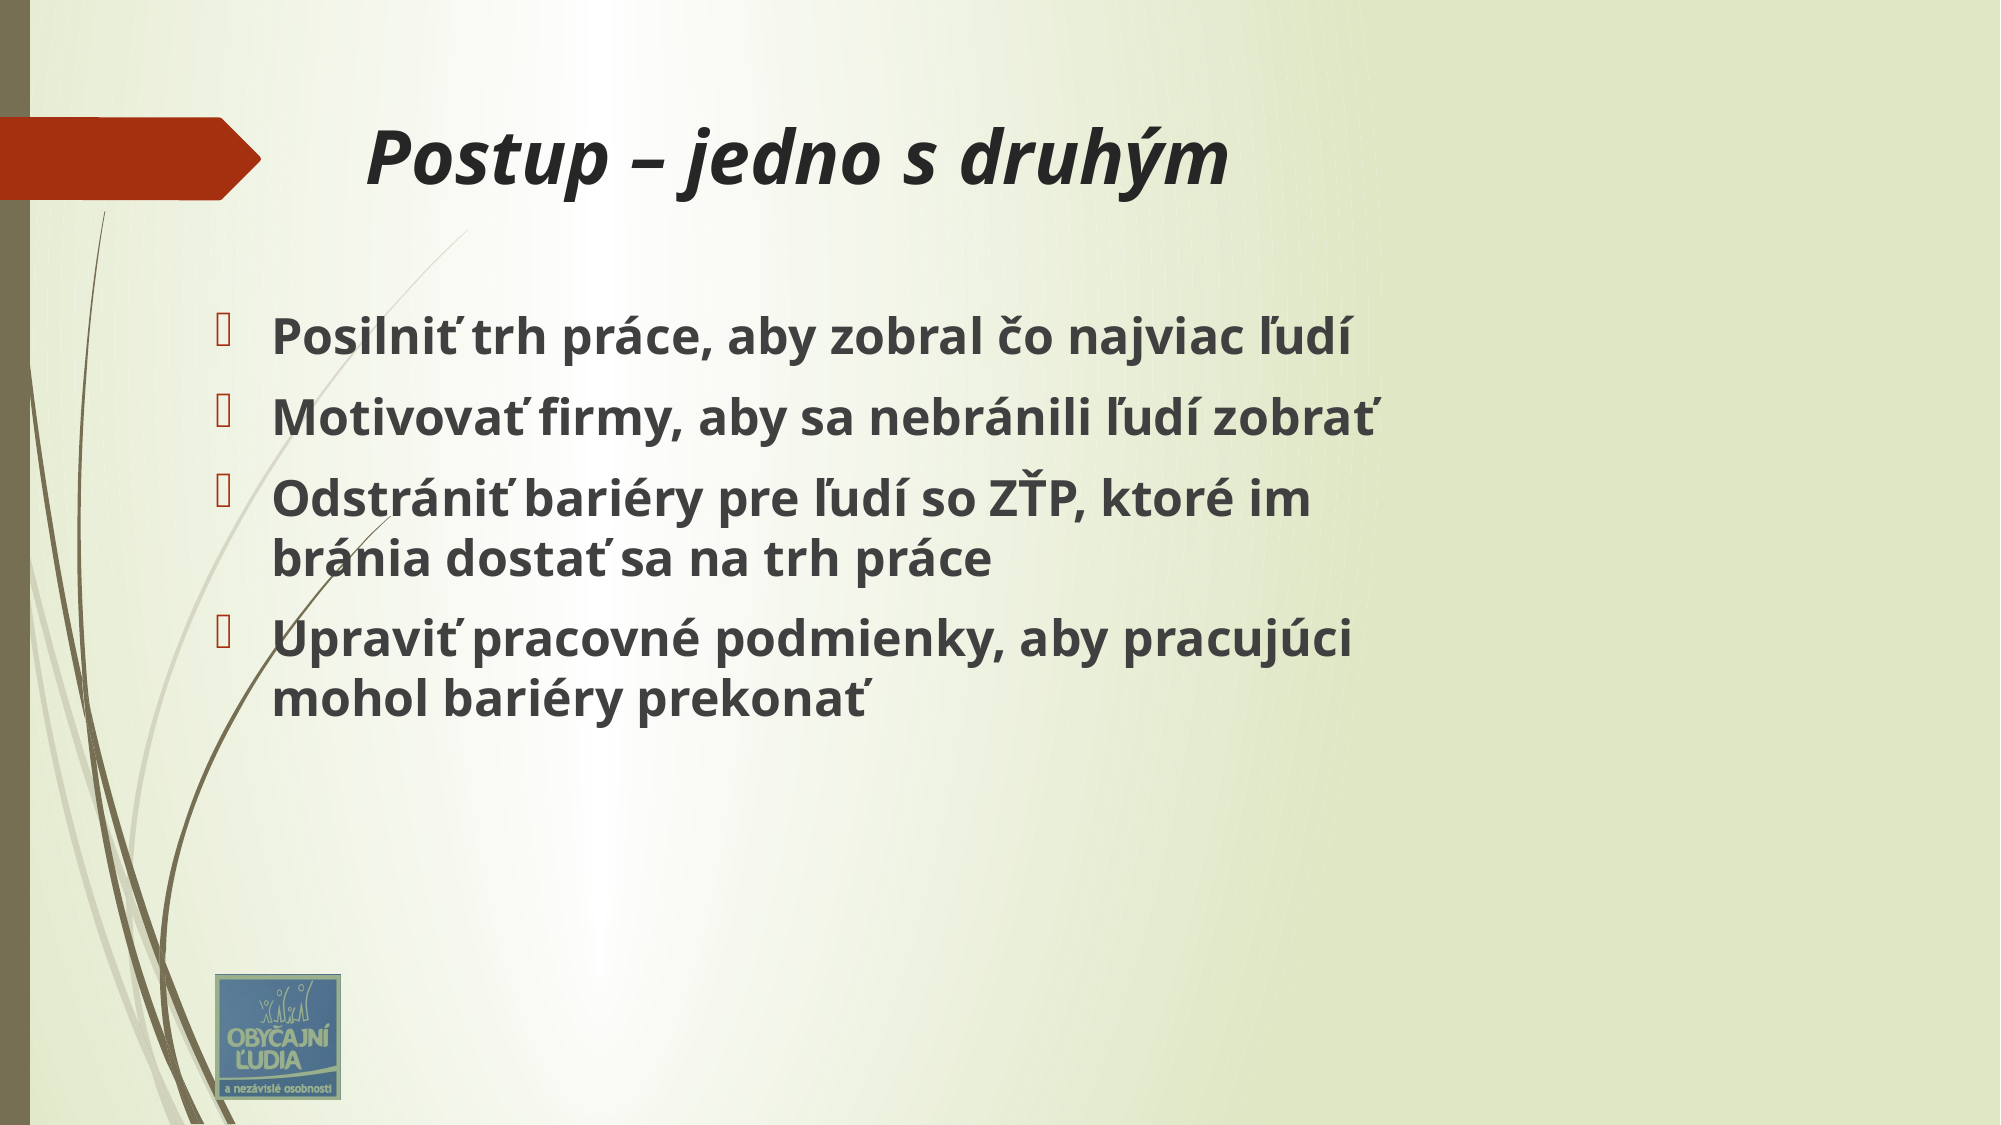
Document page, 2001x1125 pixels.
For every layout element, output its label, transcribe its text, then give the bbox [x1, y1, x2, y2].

list Posilniť trh práce, aby zobral čo najviac ľudí Motivovať firmy, aby sa nebránili ľudí zobrať Odstrániť bariéry pre ľudí so ZŤP, ktoré im bránia dostať sa na trh práce Upraviť pracovné podmienky, aby pracujúci mohol bariéry prekonať [199, 231, 1475, 1027]
title Postup – jedno s druhým [350, 102, 1813, 226]
picture [215, 974, 341, 1100]
